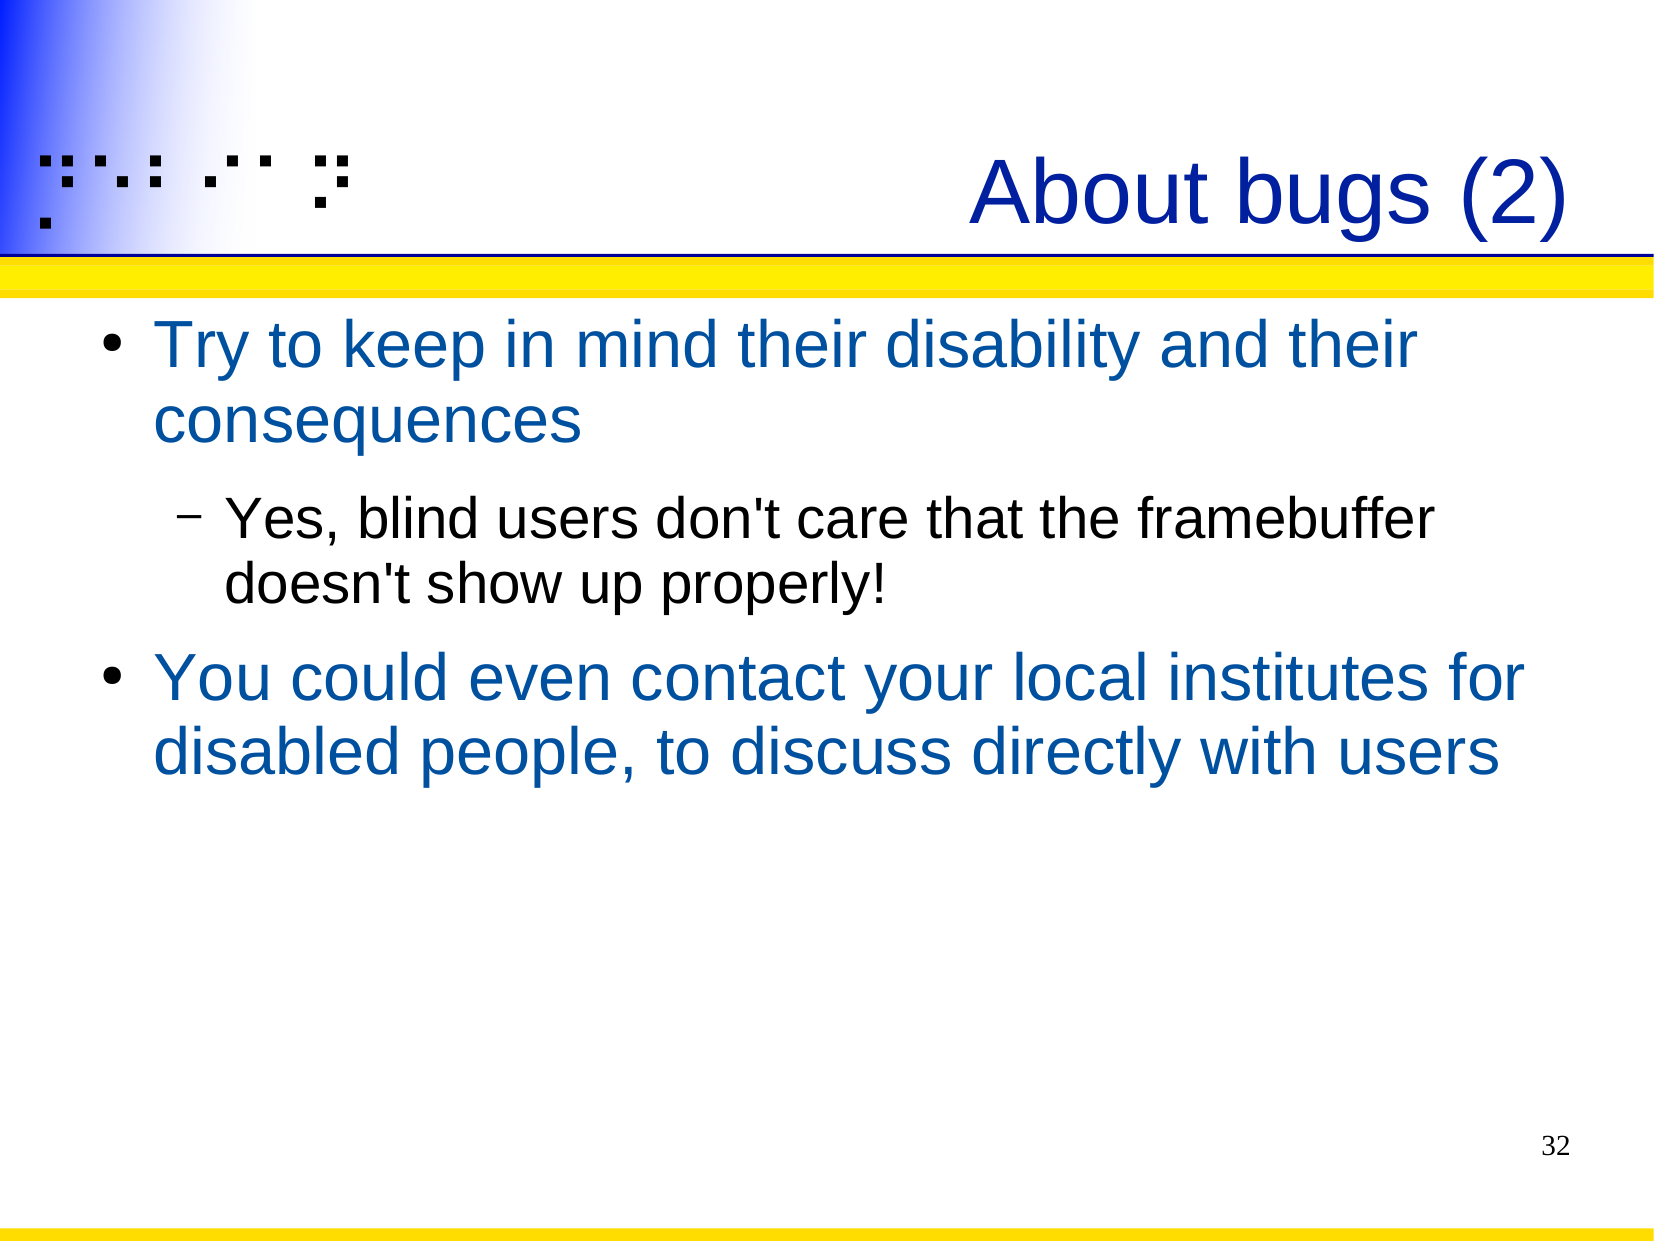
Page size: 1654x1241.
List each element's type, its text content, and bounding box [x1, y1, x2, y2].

list Try to keep in mind their disability and their consequences Yes, blind users don't care that the framebuffer doesn't show up properly! You could even contact your local institutes for disabled people, to discuss directly with users [82, 307, 1571, 1111]
title About bugs (2) [372, 134, 1571, 250]
